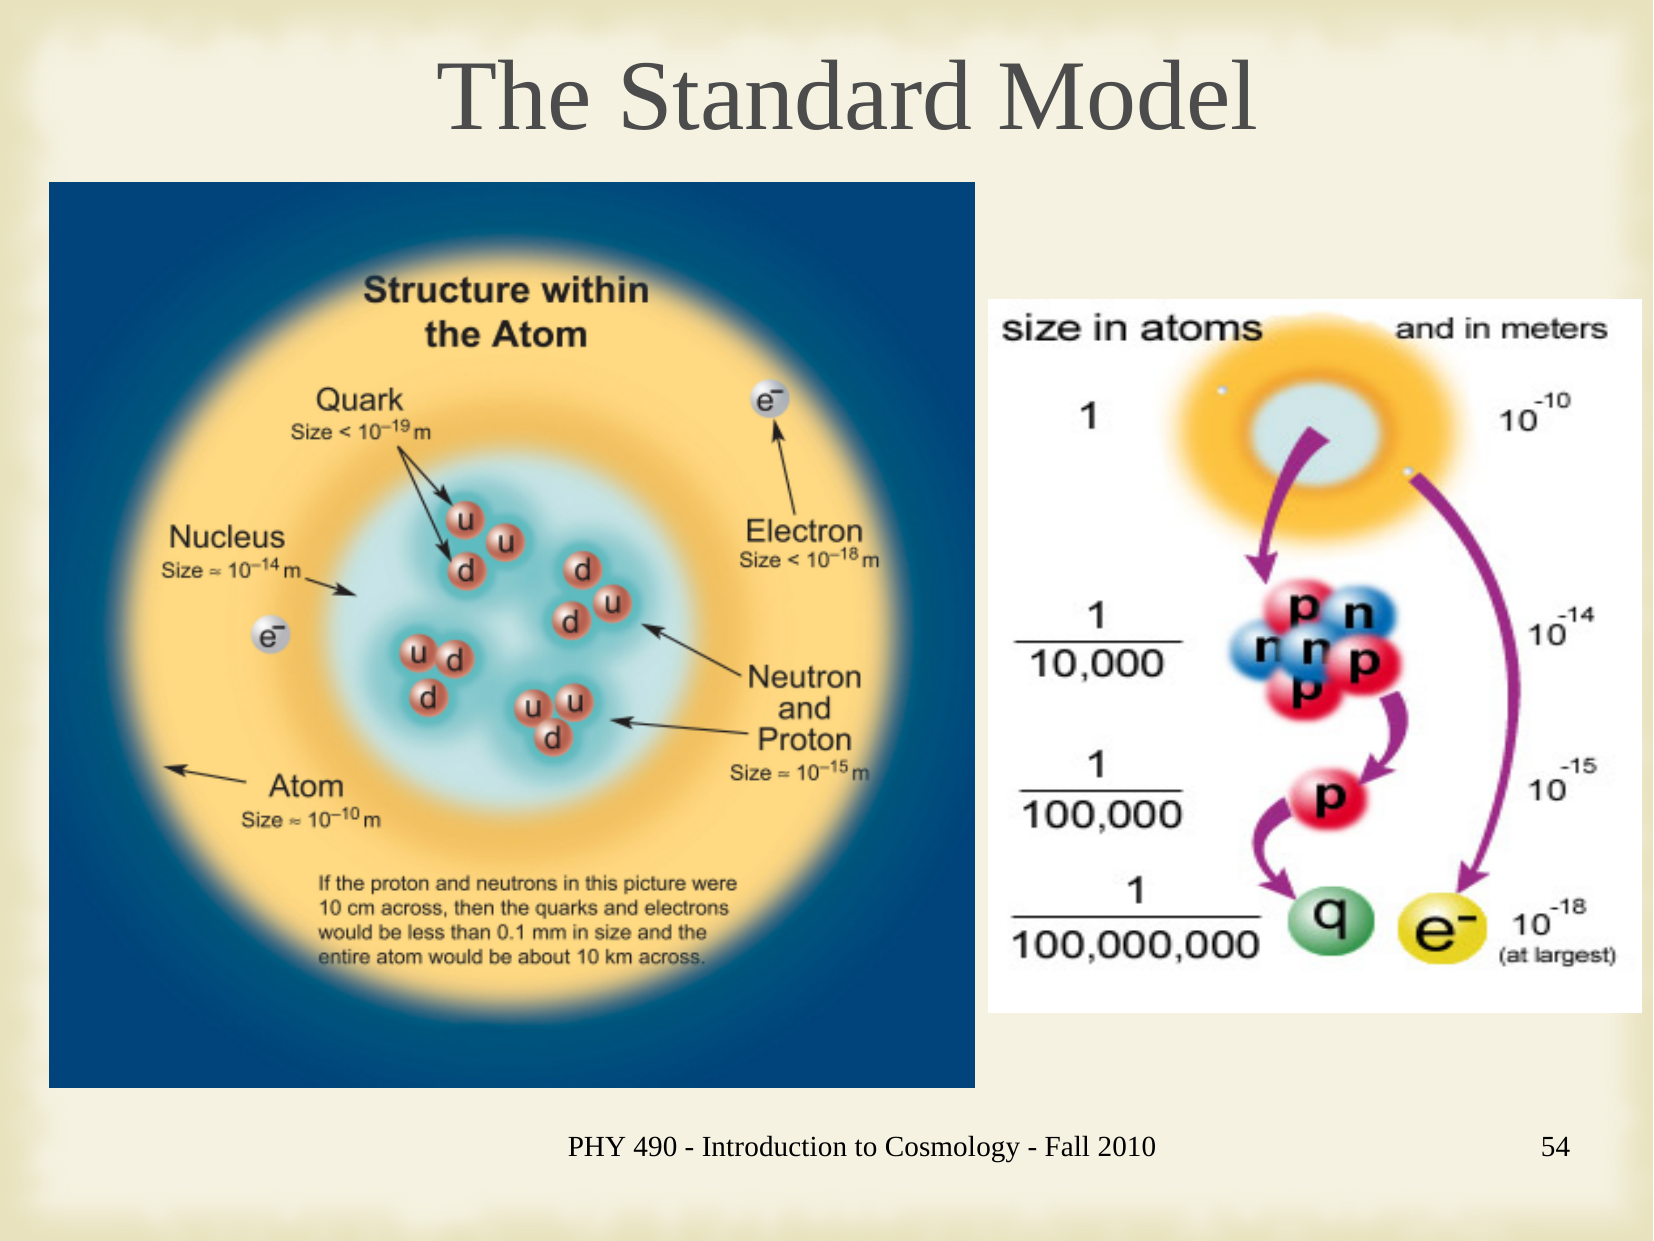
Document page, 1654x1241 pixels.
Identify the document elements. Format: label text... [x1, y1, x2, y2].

picture [0, 0, 1653, 1241]
title The Standard Model [343, 0, 1352, 193]
